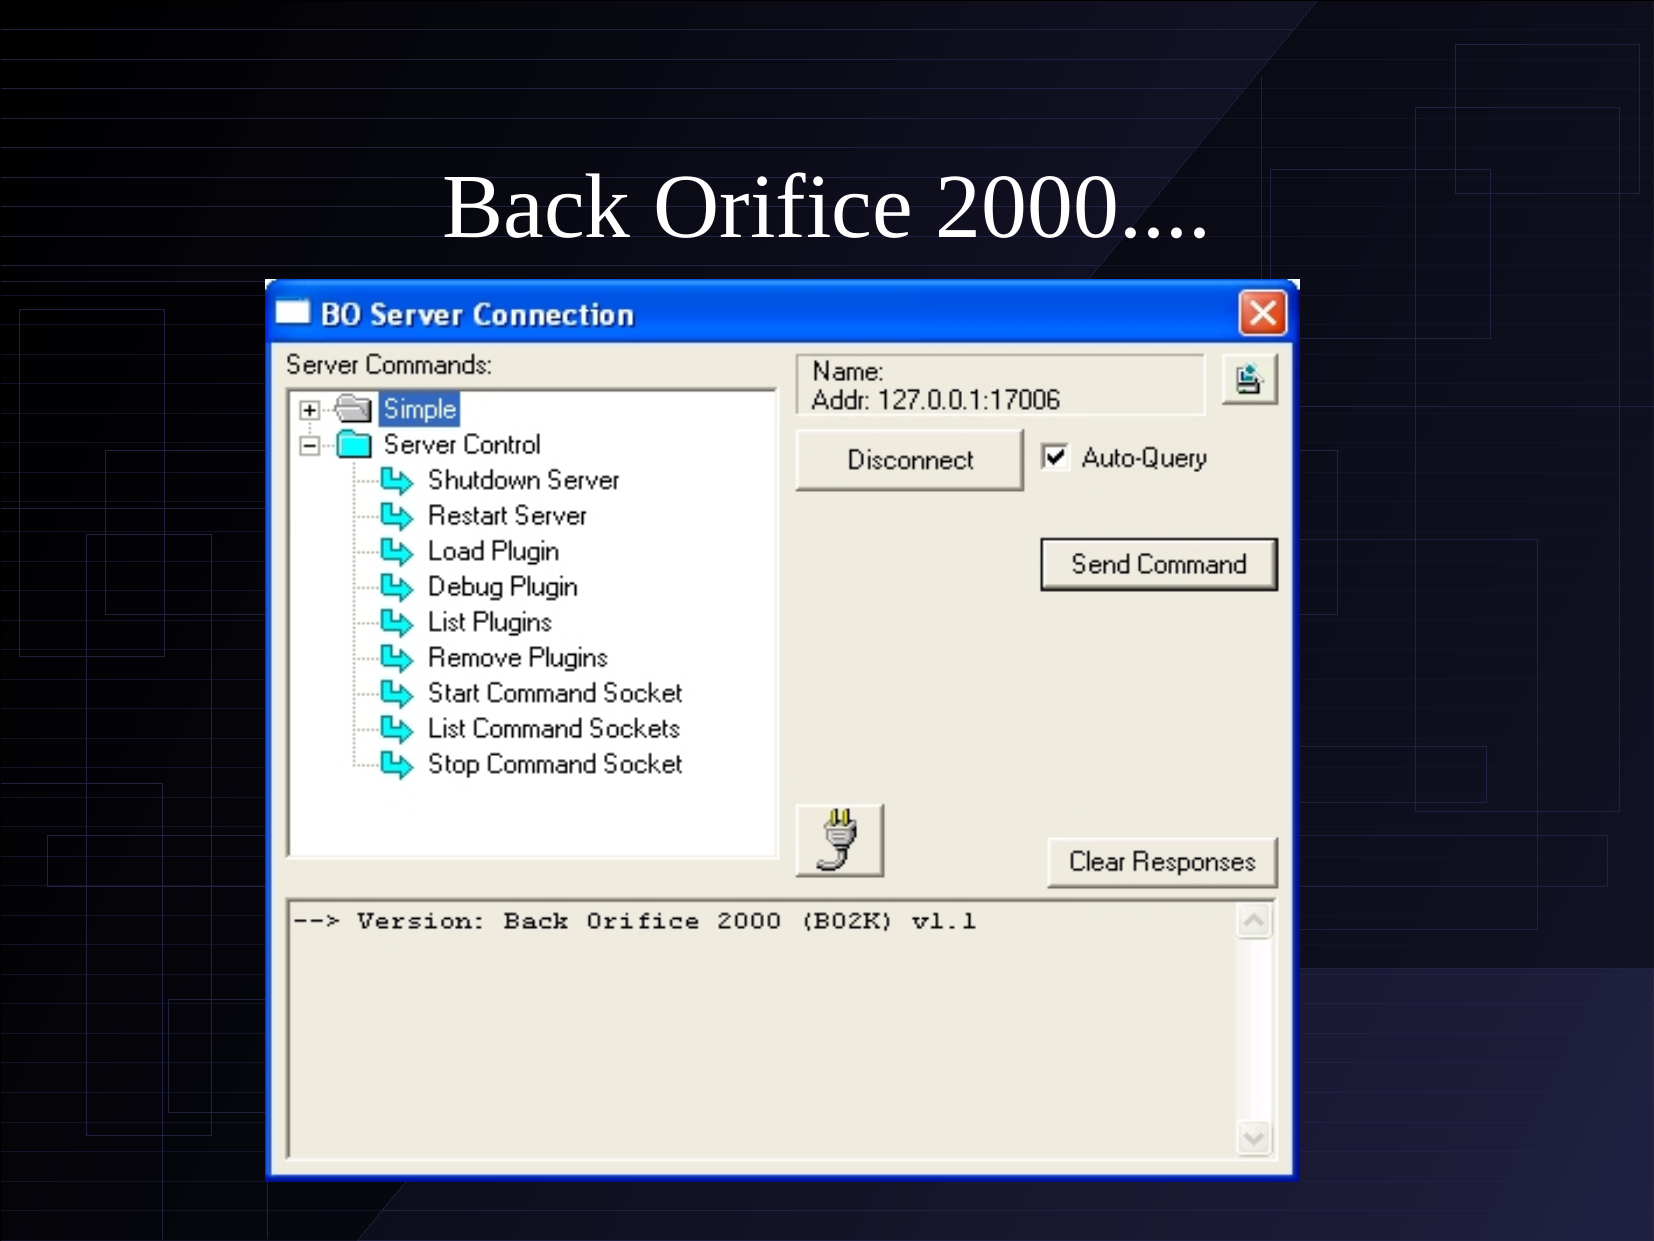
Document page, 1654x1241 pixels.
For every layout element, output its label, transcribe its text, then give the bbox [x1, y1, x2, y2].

picture [265, 279, 1300, 1182]
title Back Orifice 2000.... [121, 102, 1534, 311]
